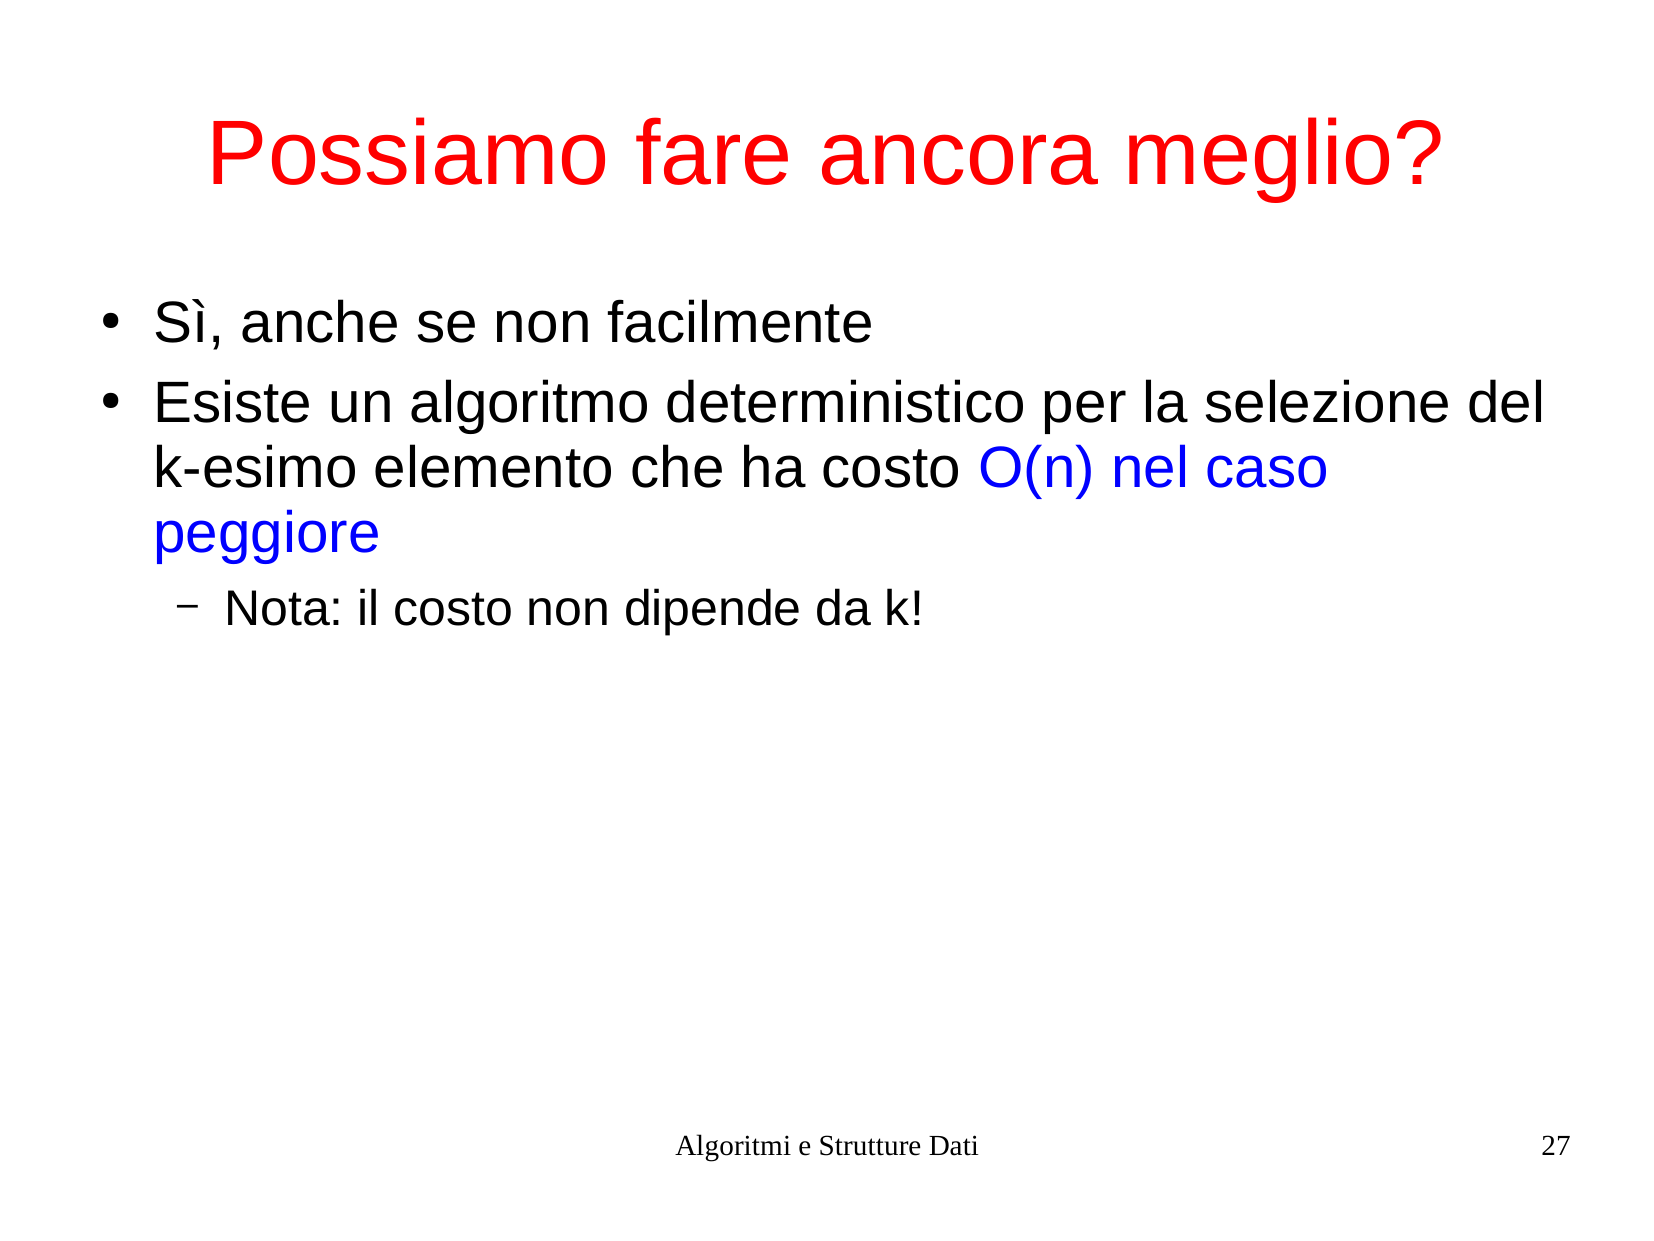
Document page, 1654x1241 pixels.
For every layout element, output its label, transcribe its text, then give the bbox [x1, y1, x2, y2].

list Sì, anche se non facilmente Esiste un algoritmo deterministico per la selezione del k-esimo elemento che ha costo O(n) nel caso peggiore Nota: il costo non dipende da k! [82, 290, 1571, 1094]
title Possiamo fare ancora meglio? [82, 56, 1571, 250]
